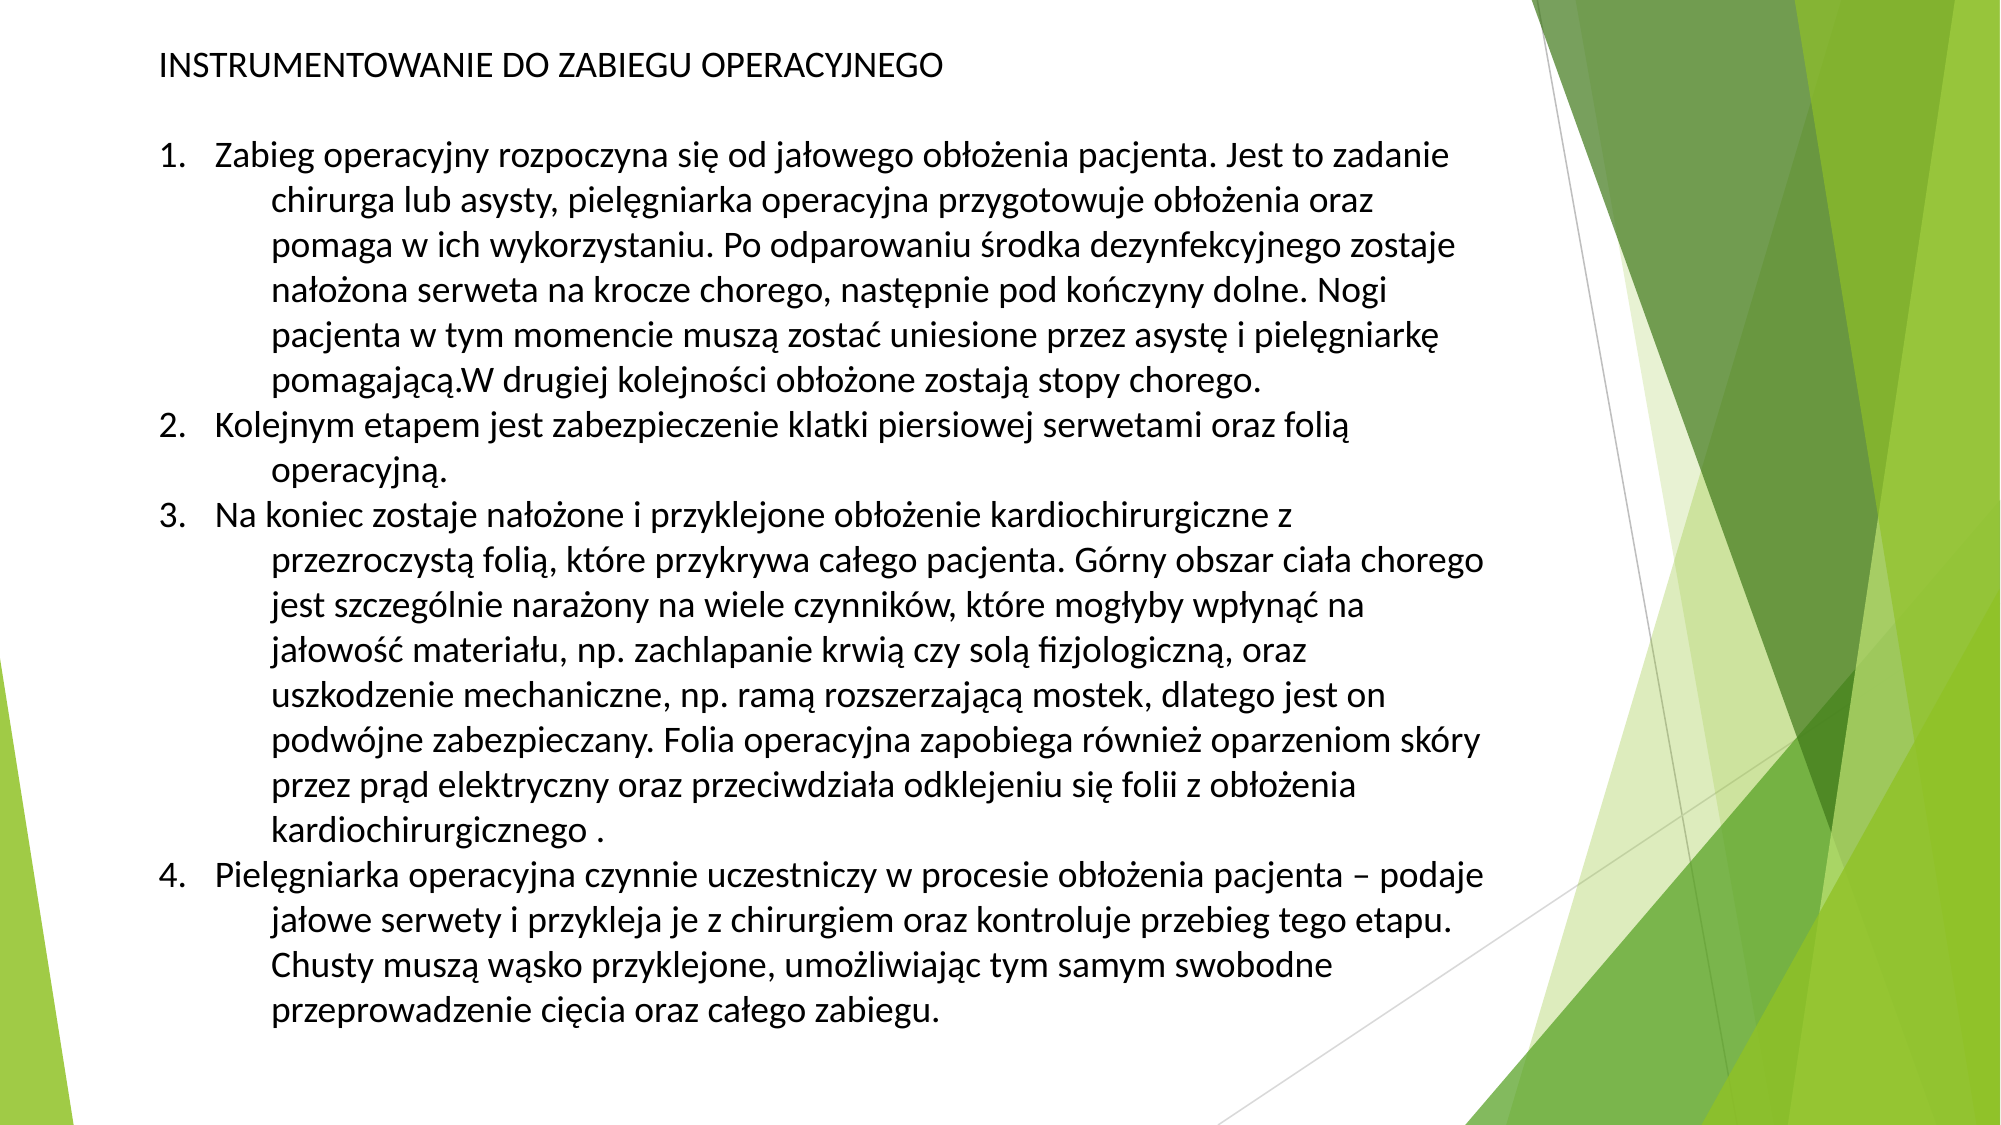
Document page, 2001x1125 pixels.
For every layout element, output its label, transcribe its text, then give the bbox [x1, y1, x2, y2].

text_box INSTRUMENTOWANIE DO ZABIEGU OPERACYJNEGO Zabieg operacyjny rozpoczyna się od jałowego obłożenia pacjenta. Jest to zadanie chirurga lub asysty, pielęgniarka operacyjna przygotowuje obłożenia oraz pomaga w ich wykorzystaniu. Po odparowaniu środka dezynfekcyjnego zostaje nałożona serweta na krocze chorego, następnie pod kończyny dolne. Nogi pacjenta w tym momencie muszą zostać uniesione przez asystę i pielęgniarkę pomagającą.W drugiej kolejności obłożone zostają stopy chorego. Kolejnym etapem jest zabezpieczenie klatki piersiowej serwetami oraz folią operacyjną. Na koniec zostaje nałożone i przyklejone obłożenie kardiochirurgiczne z przezroczystą folią, które przykrywa całego pacjenta. Górny obszar ciała chorego jest szczególnie narażony na wiele czynników, które mogłyby wpłynąć na jałowość materiału, np. zachlapanie krwią czy solą fizjologiczną, oraz uszkodzenie mechaniczne, np. ramą rozszerzającą mostek, dlatego jest on podwójne zabezpieczany. Folia operacyjna zapobiega również oparzeniom skóry przez prąd elektryczny oraz przeciwdziała odklejeniu się folii z obłożenia kardiochirurgicznego . Pielęgniarka operacyjna czynnie uczestniczy w procesie obłożenia pacjenta – podaje jałowe serwety i przykleja je z chirurgiem oraz kontroluje przebieg tego etapu. Chusty muszą wąsko przyklejone, umożliwiając tym samym swobodne przeprowadzenie cięcia oraz całego zabiegu. [143, 32, 1505, 1003]
